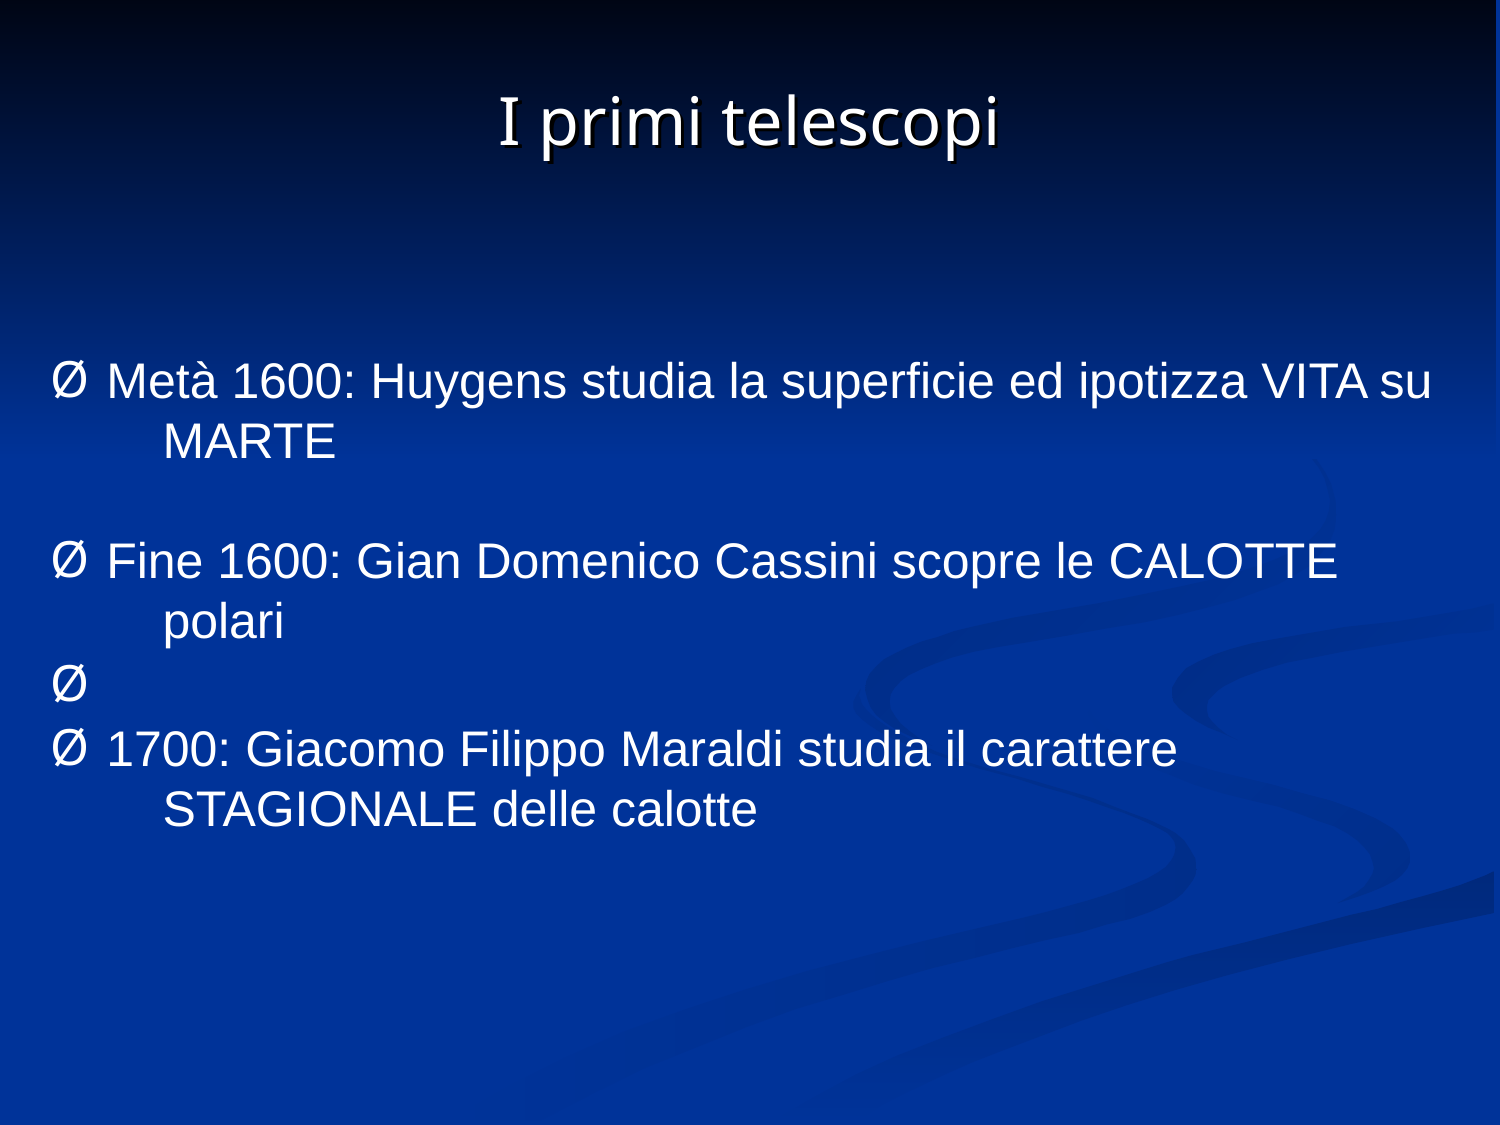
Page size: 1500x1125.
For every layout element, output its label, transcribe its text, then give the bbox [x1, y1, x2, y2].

text_box Metà 1600: Huygens studia la superficie ed ipotizza VITA su MARTE Fine 1600: Gian Domenico Cassini scopre le CALOTTE polari 1700: Giacomo Filippo Maraldi studia il carattere STAGIONALE delle calotte [35, 340, 1465, 841]
text_box I primi telescopi [35, 70, 1465, 178]
